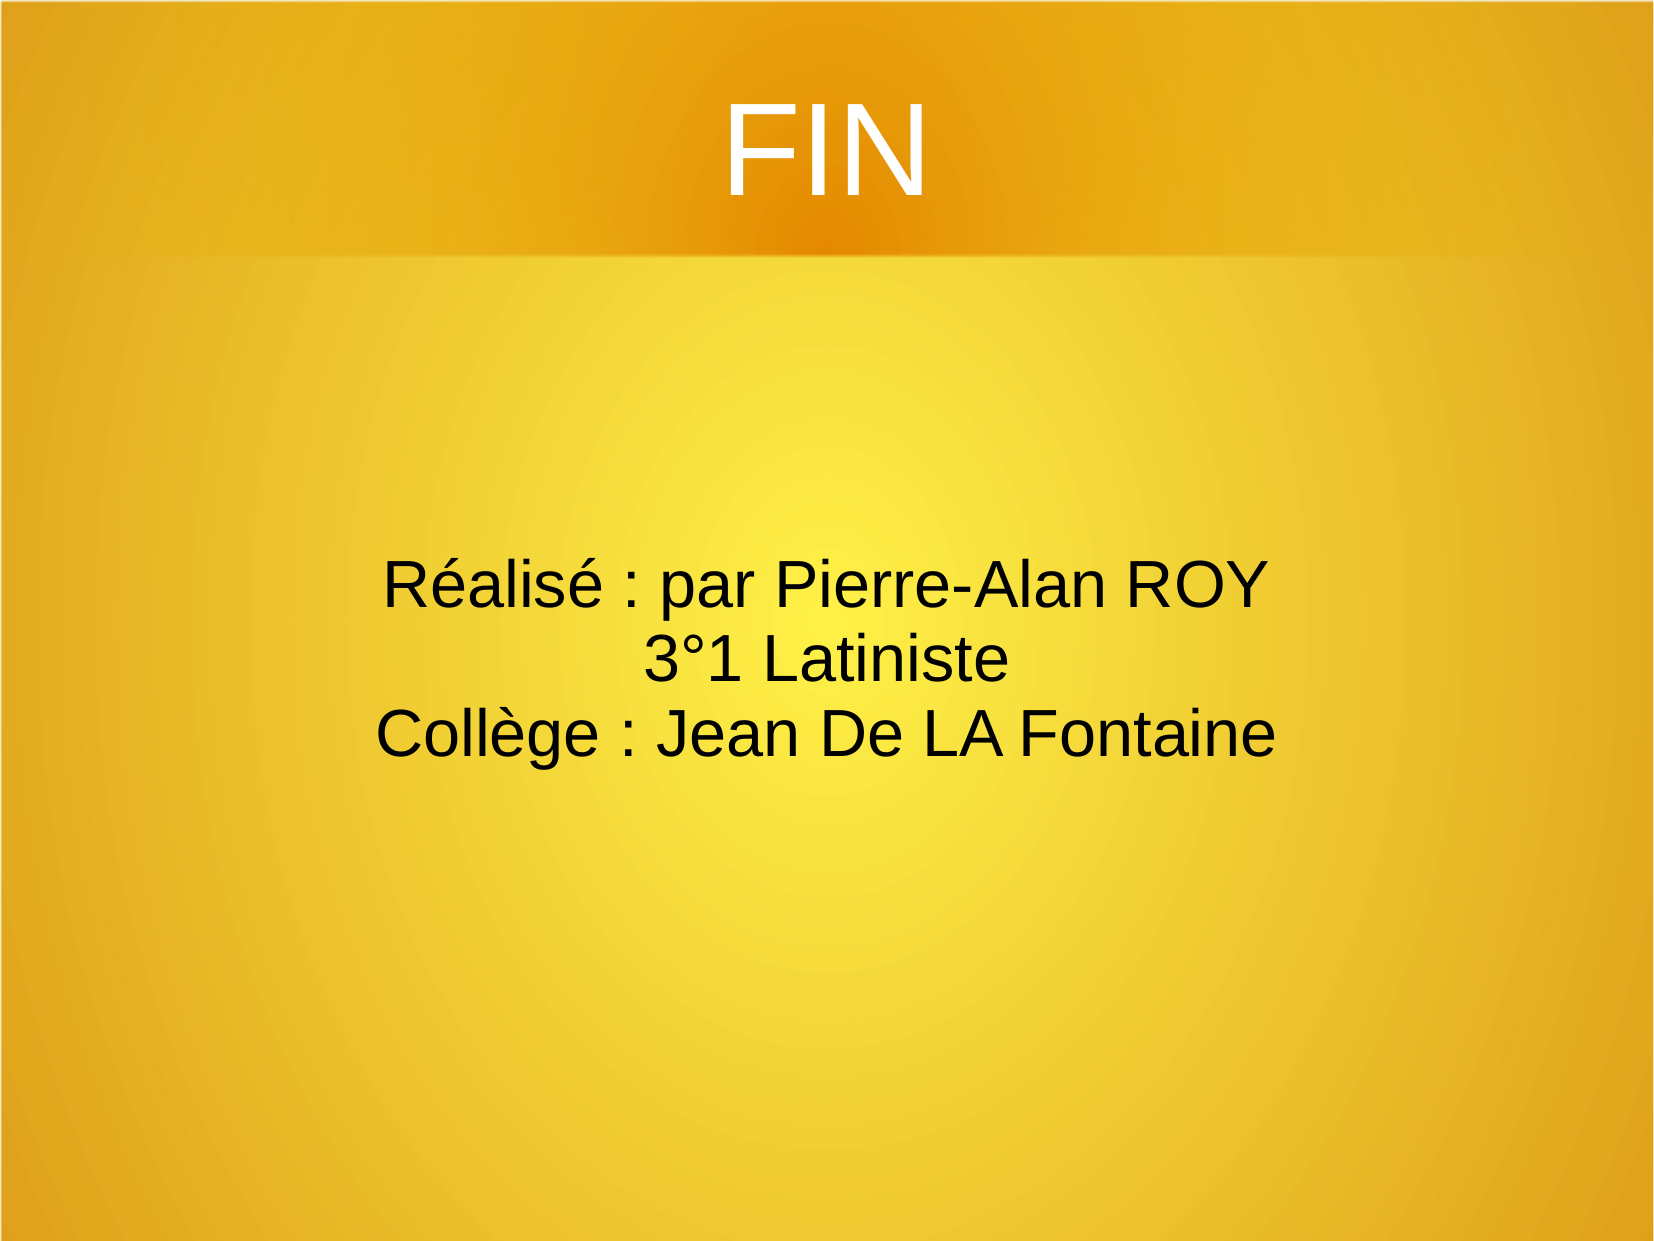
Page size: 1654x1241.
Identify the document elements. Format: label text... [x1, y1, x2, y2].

title FIN [82, 47, 1571, 252]
picture [0, 0, 1654, 1241]
subtitle Réalisé : par Pierre-Alan ROY 3°1 Latiniste Collège : Jean De LA Fontaine [82, 299, 1571, 1019]
